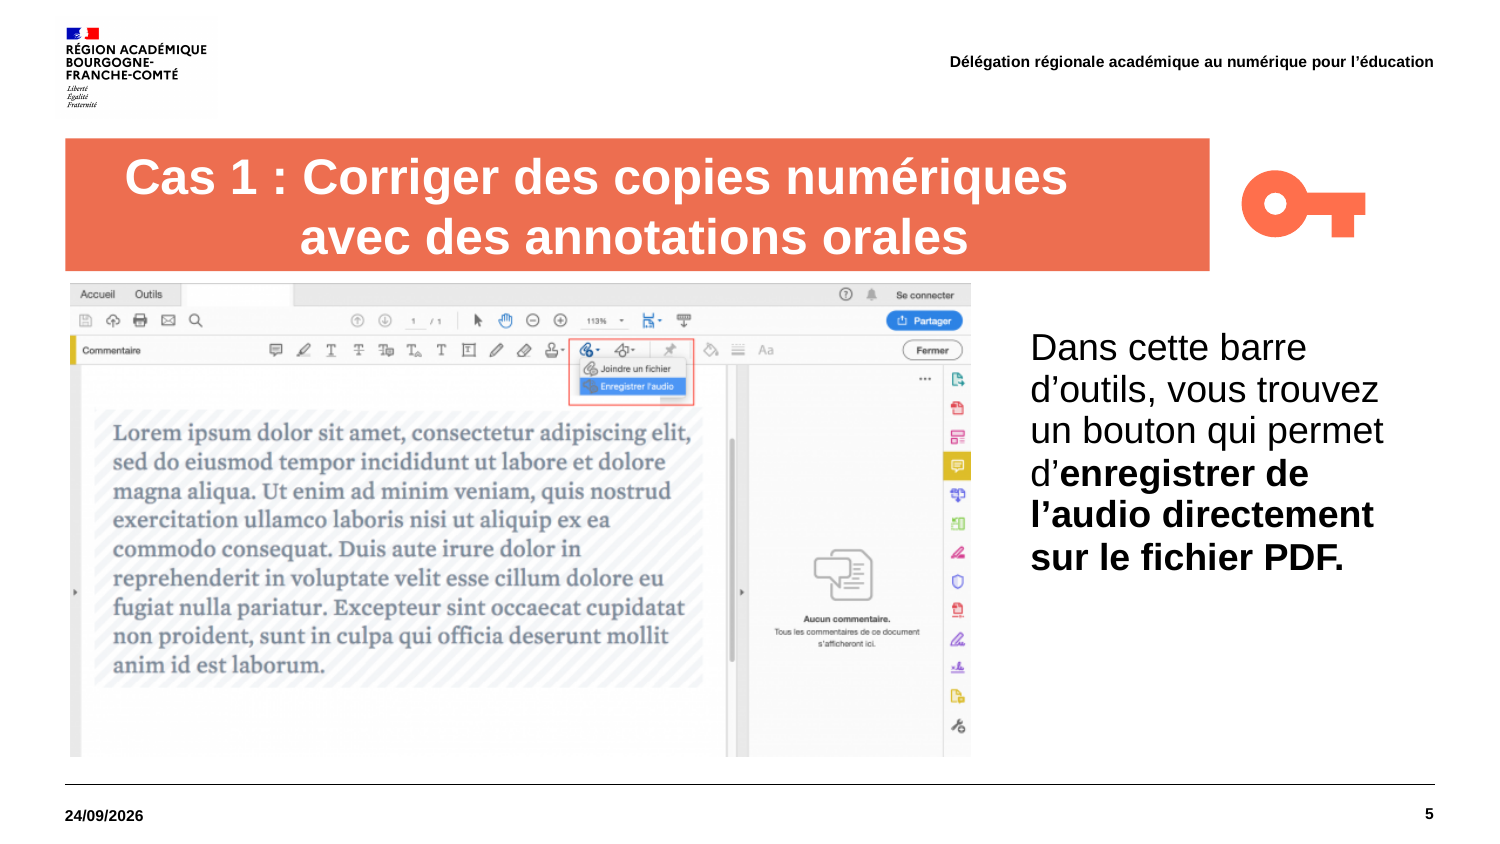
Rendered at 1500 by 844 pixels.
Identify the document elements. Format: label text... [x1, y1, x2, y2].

text_box <numéro> [1213, 784, 1434, 843]
picture [55, 16, 218, 119]
text_box Dans cette barre d’outils, vous trouvez un bouton qui permet d’enregistrer de l’audio directement sur le fichier PDF. [1015, 318, 1410, 733]
text_box 18/02/2022 [64, 787, 251, 843]
text_box Cas 1 : Corriger des copies numériques avec des annotations orales [65, 138, 1210, 272]
text_box [1241, 170, 1366, 238]
picture [70, 283, 971, 757]
text_box Délégation régionale académique au numérique pour l’éducation [470, 32, 1435, 90]
